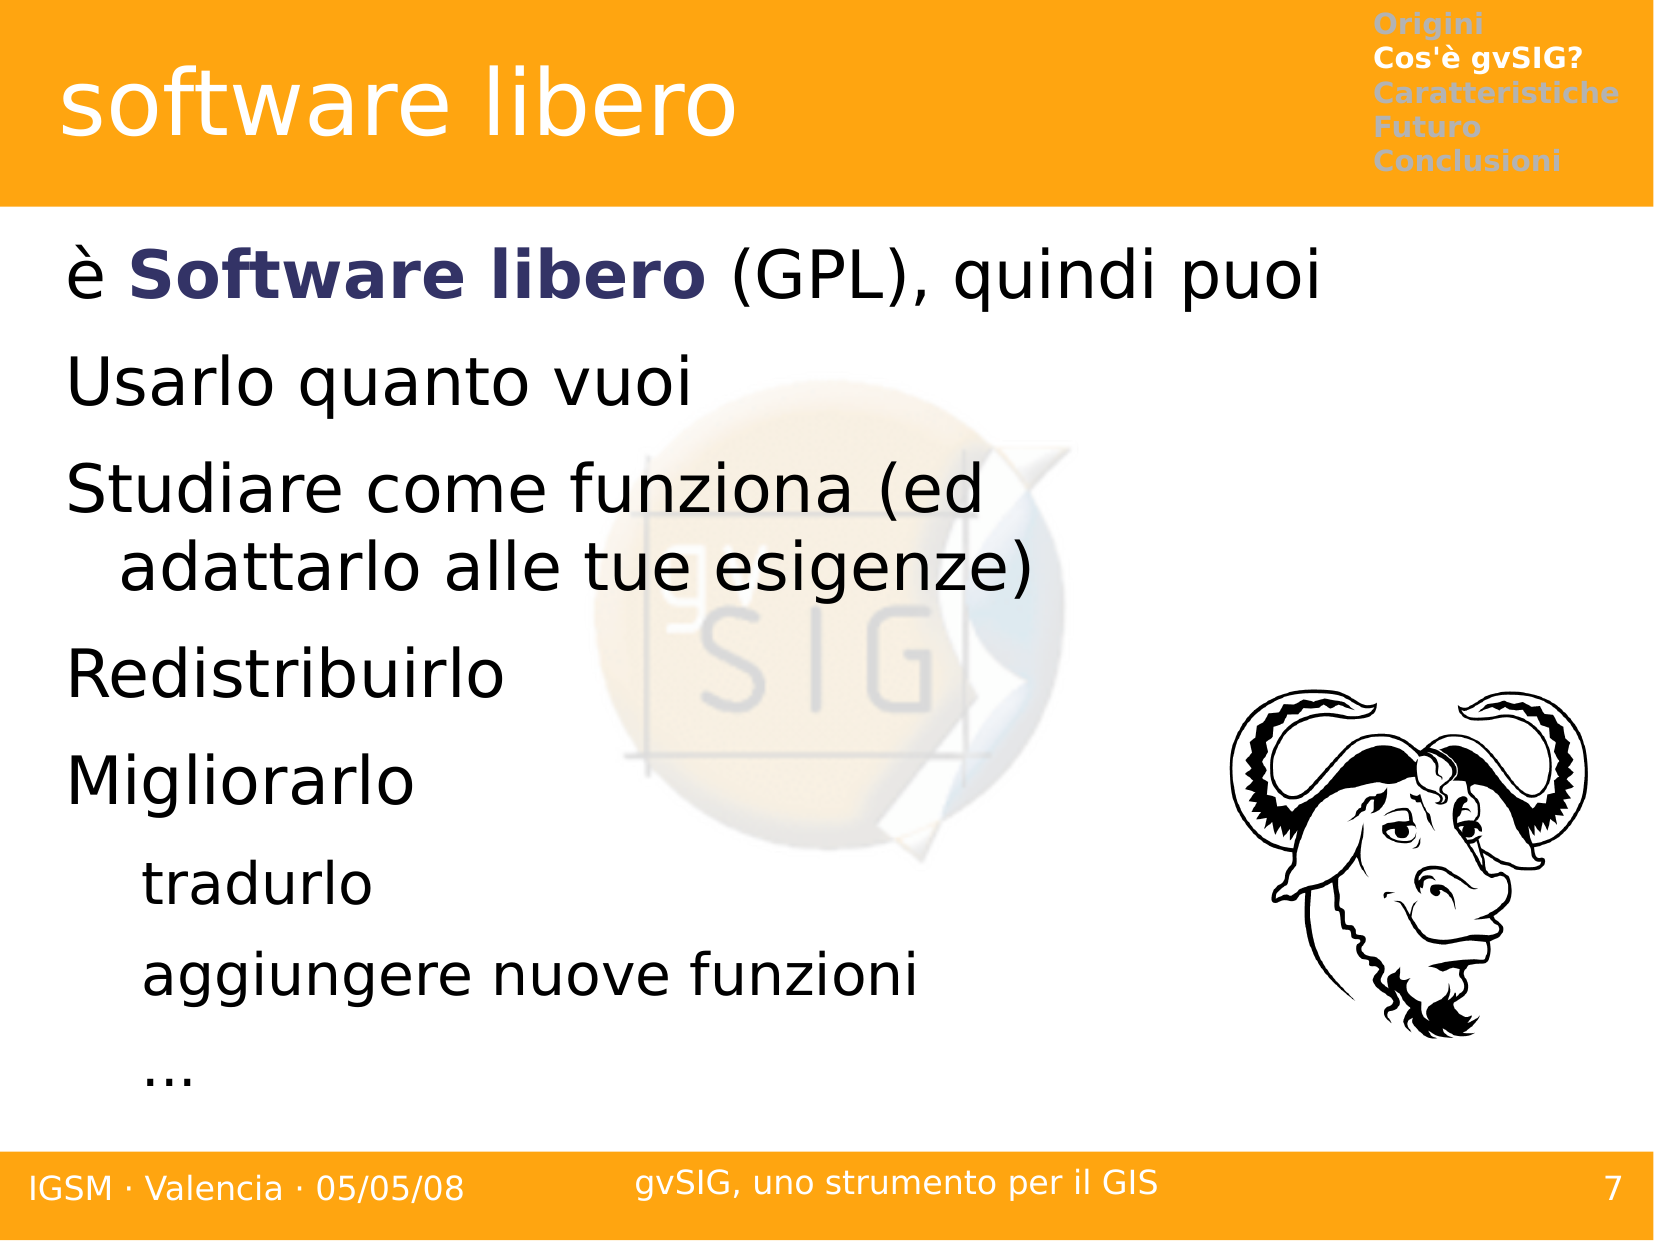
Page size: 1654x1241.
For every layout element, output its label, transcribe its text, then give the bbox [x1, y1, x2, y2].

title software libero [59, 29, 1358, 178]
picture [1223, 679, 1595, 1048]
list è Software libero (GPL), quindi puoi Usarlo quanto vuoi Studiare come funziona (ed adattarlo alle tue esigenze) Redistribuirlo Migliorarlo tradurlo aggiungere nuove funzioni ... [47, 236, 1536, 1173]
text_box Origini Cos'è gvSIG? Caratteristiche Futuro Conclusioni [1358, 0, 1654, 207]
